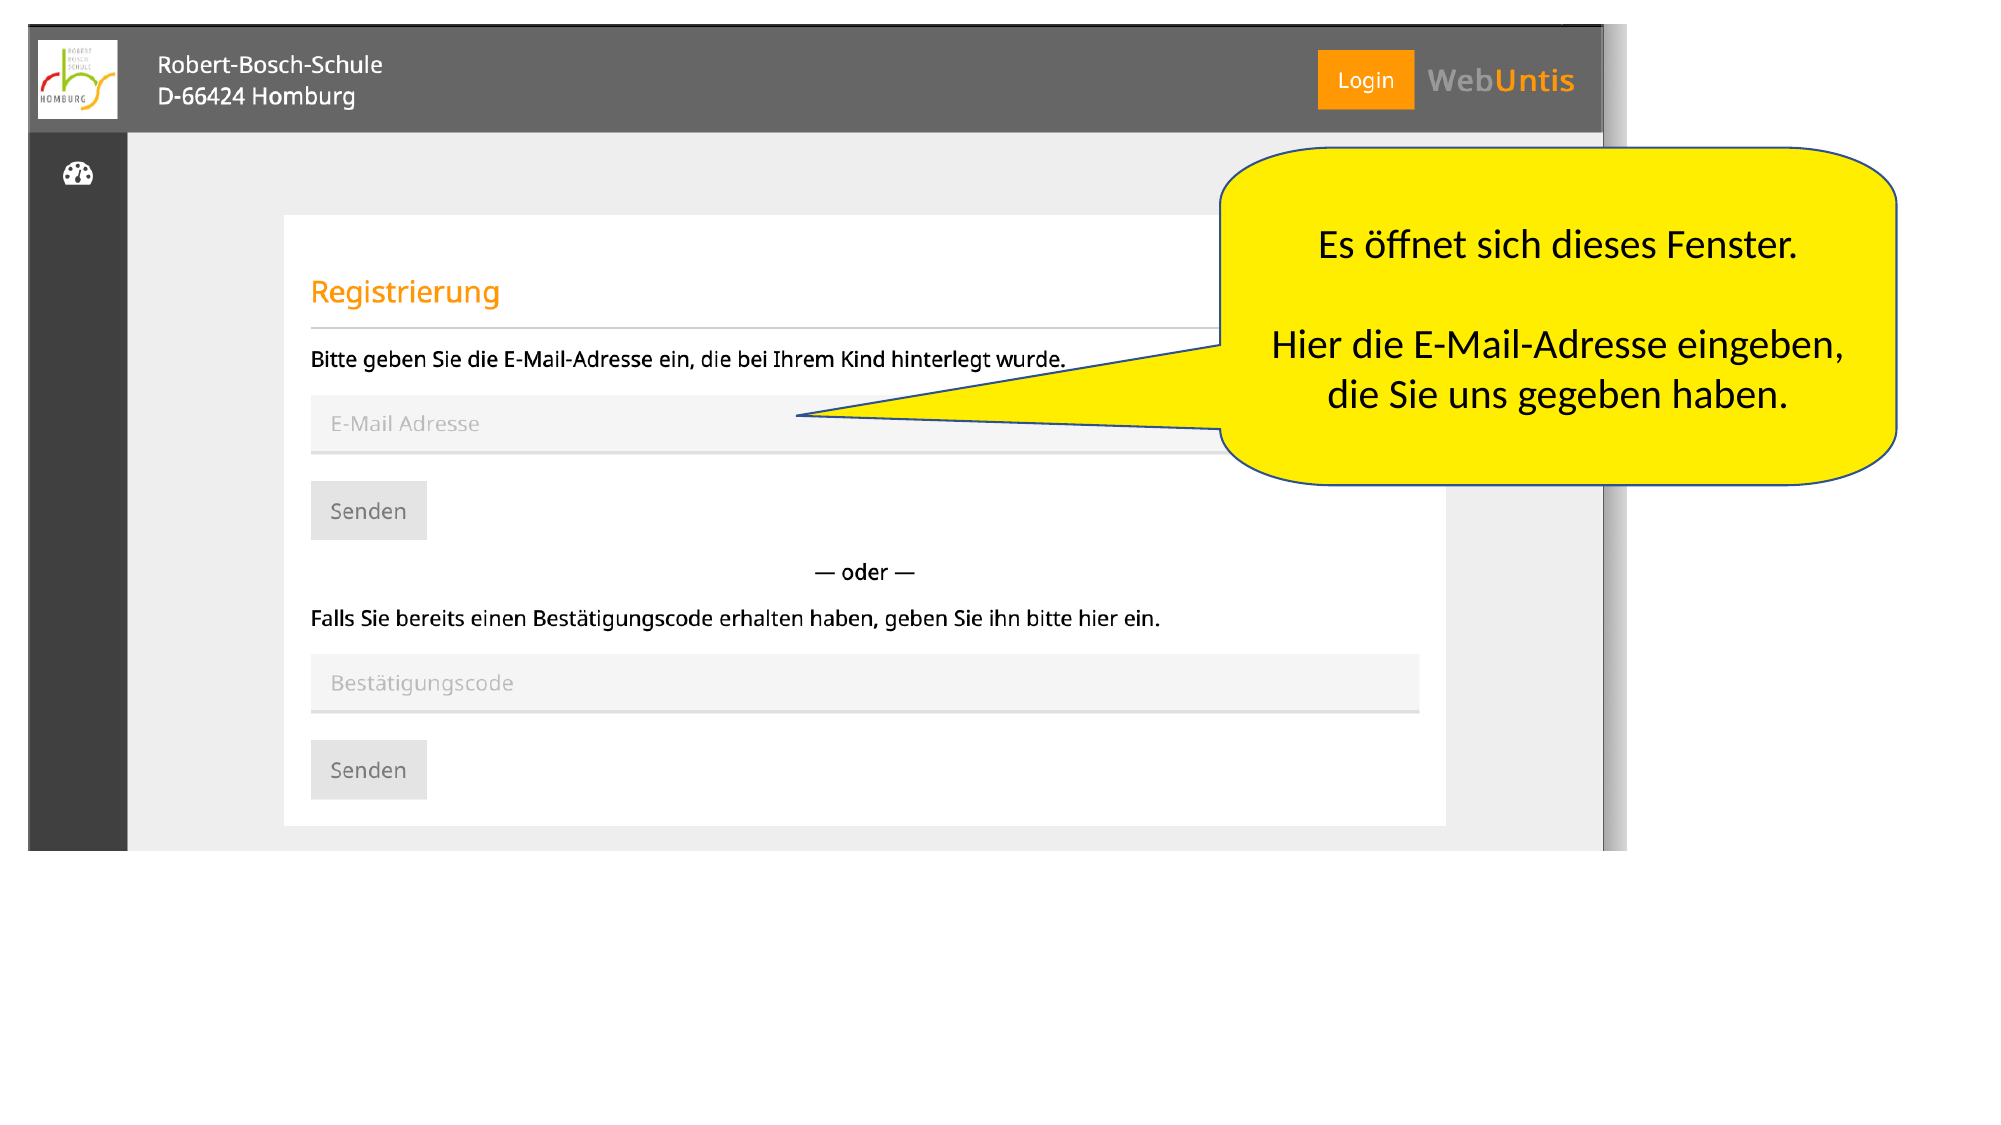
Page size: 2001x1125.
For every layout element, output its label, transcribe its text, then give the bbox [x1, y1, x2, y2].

picture [28, 24, 1627, 851]
text_box Es öffnet sich dieses Fenster. Hier die E-Mail-Adresse eingeben, die Sie uns gegeben haben. [795, 147, 1897, 486]
